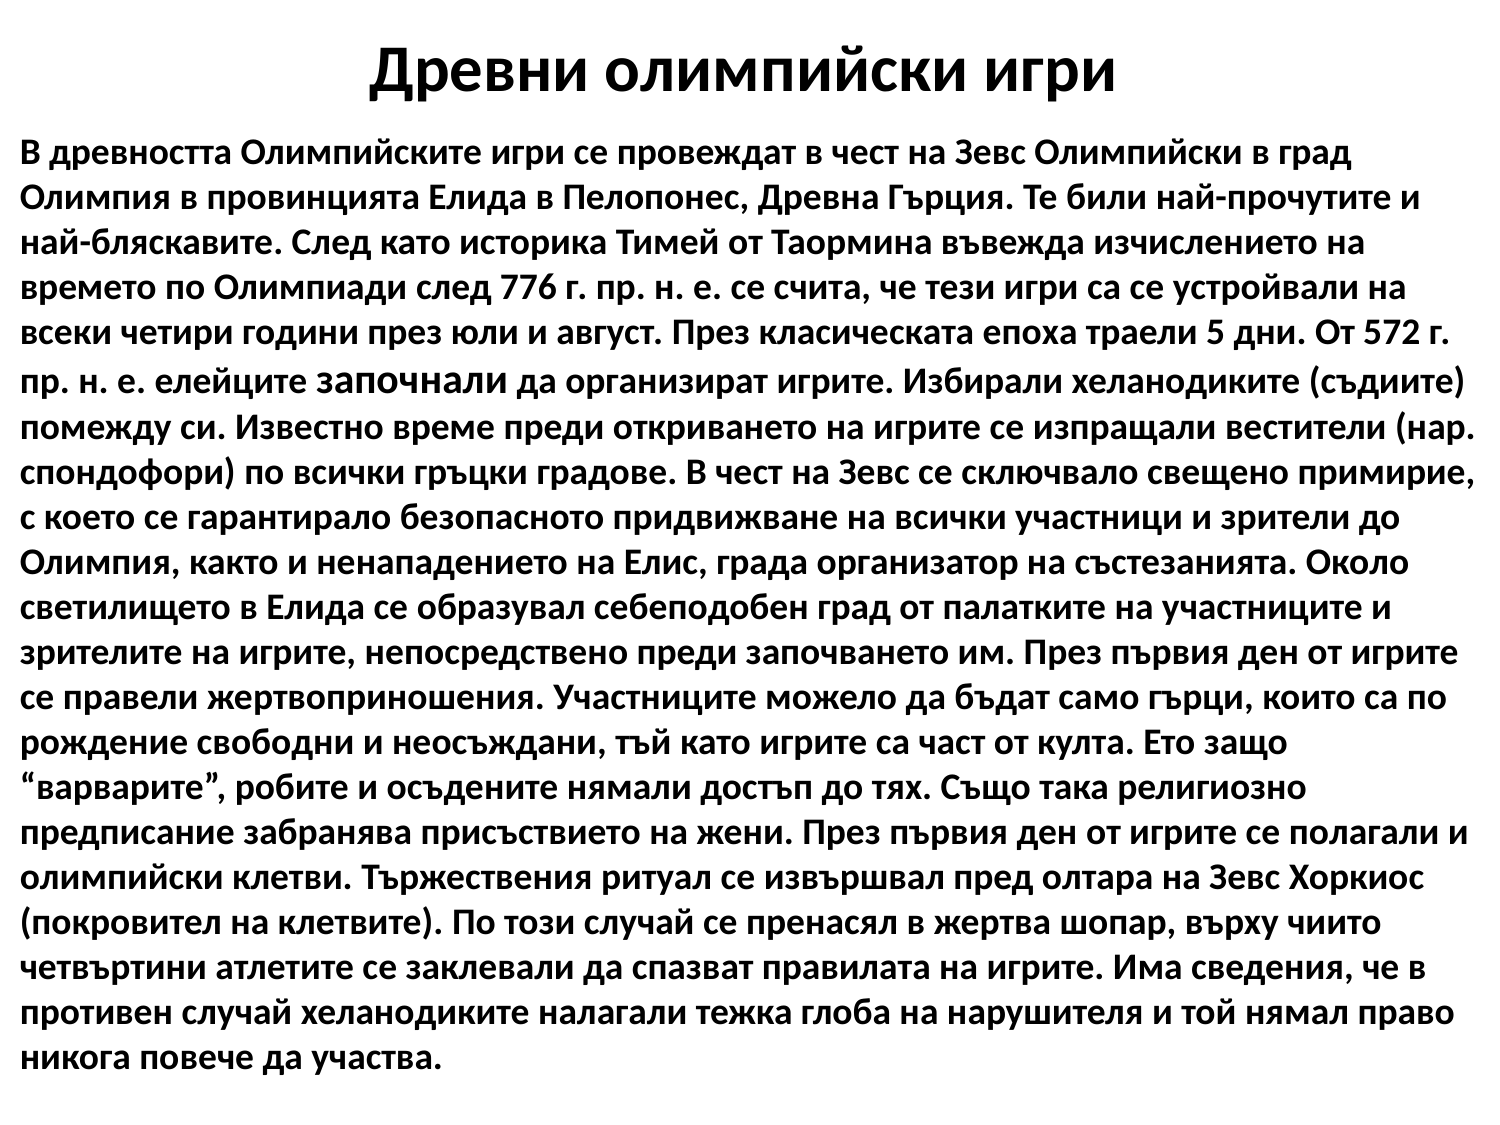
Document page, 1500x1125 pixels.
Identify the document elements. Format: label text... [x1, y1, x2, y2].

text_box Древни олимпийски игри [354, 18, 1149, 113]
text_box В древността Олимпийските игри се провеждат в чест на Зевс Олимпийски в град Олимпия в провинцията Елида в Пелопонес, Древна Гърция. Те били най-прочутите и най-бляскавите. След като историка Тимей от Таормина въвежда изчислението на времето по Олимпиади след 776 г. пр. н. е. се счита, че тези игри са се устройвали на всеки четири години през юли и август. През класическата епоха траели 5 дни. От 572 г. пр. н. е. елейците започнали да организират игрите. Избирали хеланодиките (съдиите) помежду си. Известно време преди откриването на игрите се изпращали вестители (нар. спондофори) по всички гръцки градове. В чест на Зевс се сключвало свещено примирие, с което се гарантирало безопасното придвижване на всички участници и зрители до Олимпия, както и ненападението на Елис, града организатор на състезанията. Около светилището в Елида се образувал себеподобен град от палатките на участниците и зрителите на игрите, непосредствено преди започването им. През първия ден от игрите се правели жертвоприношения. Участниците можело да бъдат само гърци, които са по рождение свободни и неосъждани, тъй като игрите са част от култа. Ето защо “варварите”, робите и осъдените нямали достъп до тях. Също така религиозно предписание забранява присъствието на жени. През първия ден от игрите се полагали и олимпийски клетви. Тържествения ритуал се извършвал пред олтара на Зевс Хоркиос (покровител на клетвите). По този случай се пренасял в жертва шопар, върху чиито четвъртини атлетите се заклевали да спазват правилата на игрите. Има сведения, че в противен случай хеланодиките налагали тежка глоба на нарушителя и той нямал право никога повече да участва. [5, 120, 1500, 1085]
